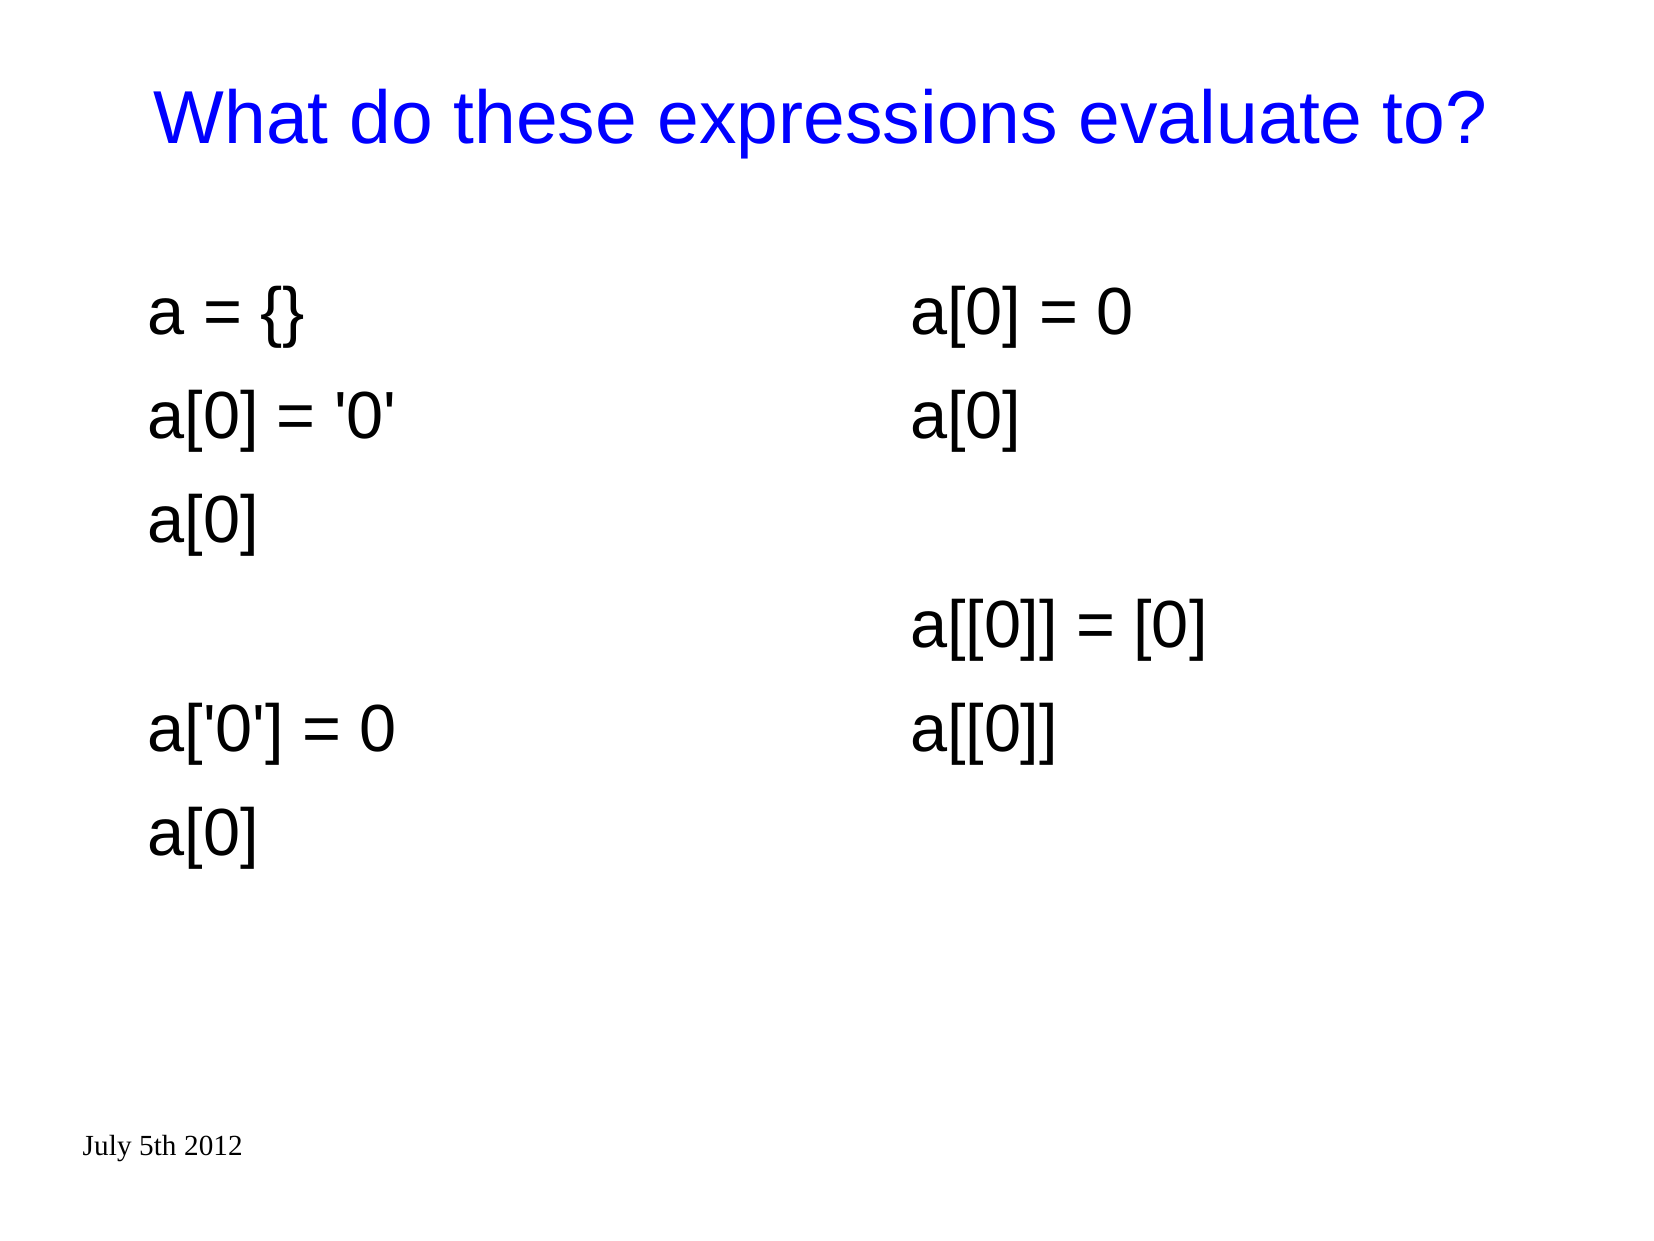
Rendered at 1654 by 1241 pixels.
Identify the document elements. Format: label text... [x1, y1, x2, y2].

title What do these expressions evaluate to? [76, 58, 1565, 178]
list a = {} a[0] = '0' a[0] a['0'] = 0 a[0] [76, 274, 803, 1093]
list a[0] = 0 a[0] a[[0]] = [0] a[[0]] [839, 274, 1566, 1093]
